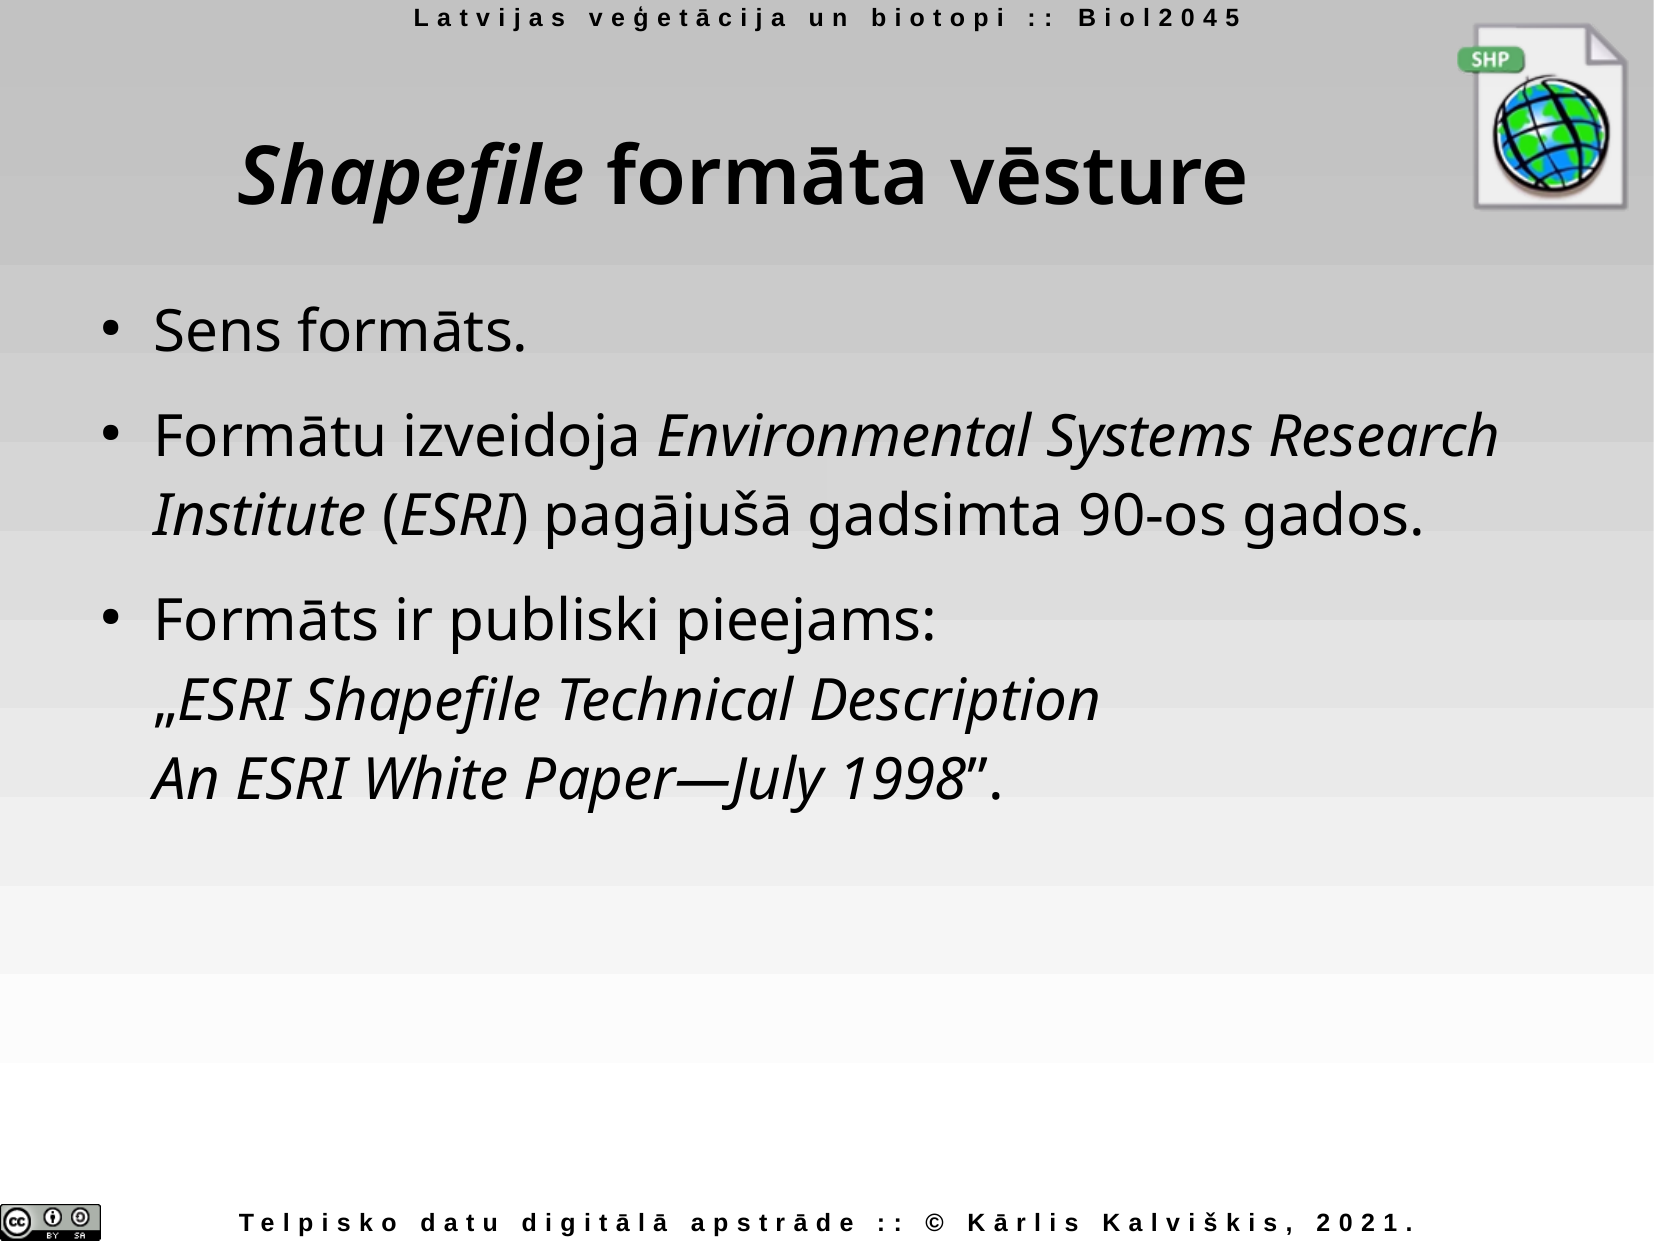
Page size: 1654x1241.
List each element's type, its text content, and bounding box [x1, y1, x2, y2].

picture [0, 0, 1654, 1241]
title Shapefile formāta vēsture [30, 49, 1458, 296]
list Sens formāts. Formātu izveidoja Environmental Systems Research Institute (ESRI) pagājušā gadsimta 90-os gados. Formāts ir publiski pieejams: „ESRI Shapefile Technical Description An ESRI White Paper—July 1998”. [82, 289, 1571, 1113]
